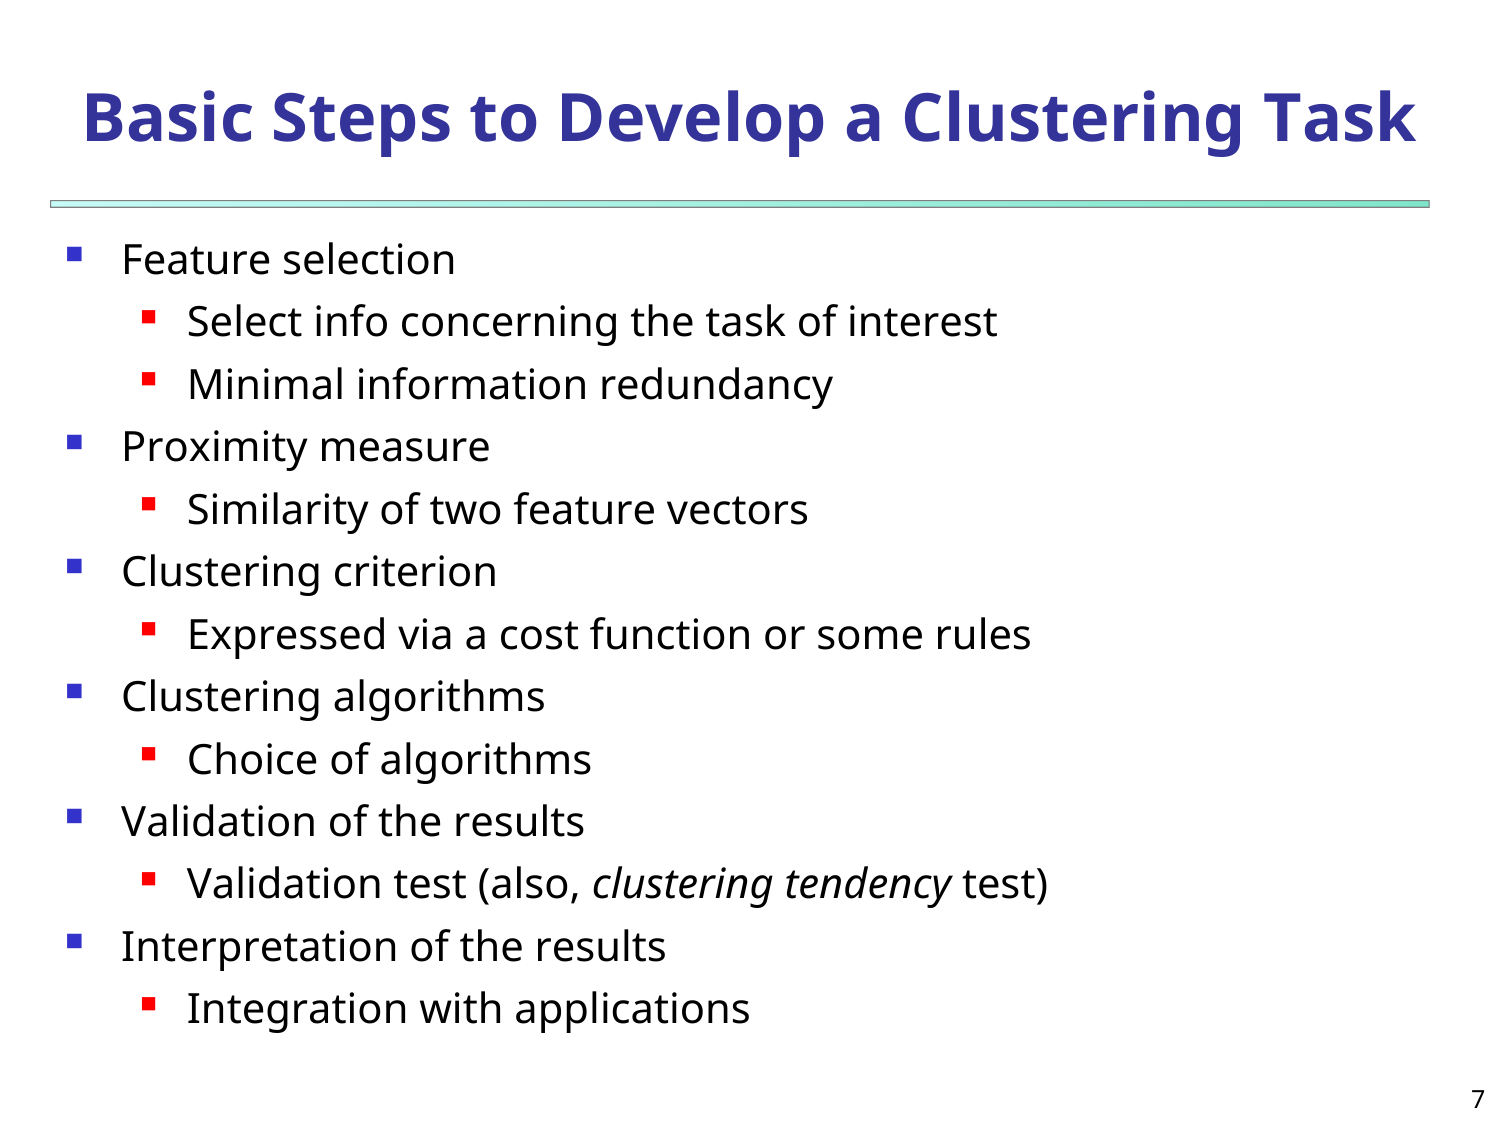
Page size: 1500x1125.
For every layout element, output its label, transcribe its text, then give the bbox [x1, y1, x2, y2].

list Feature selection Select info concerning the task of interest Minimal information redundancy Proximity measure Similarity of two feature vectors Clustering criterion Expressed via a cost function or some rules Clustering algorithms Choice of algorithms Validation of the results Validation test (also, clustering tendency test) Interpretation of the results Integration with applications [49, 224, 1438, 1063]
title Basic Steps to Develop a Clustering Task [0, 0, 1500, 163]
text_box <number> [1187, 1062, 1500, 1125]
